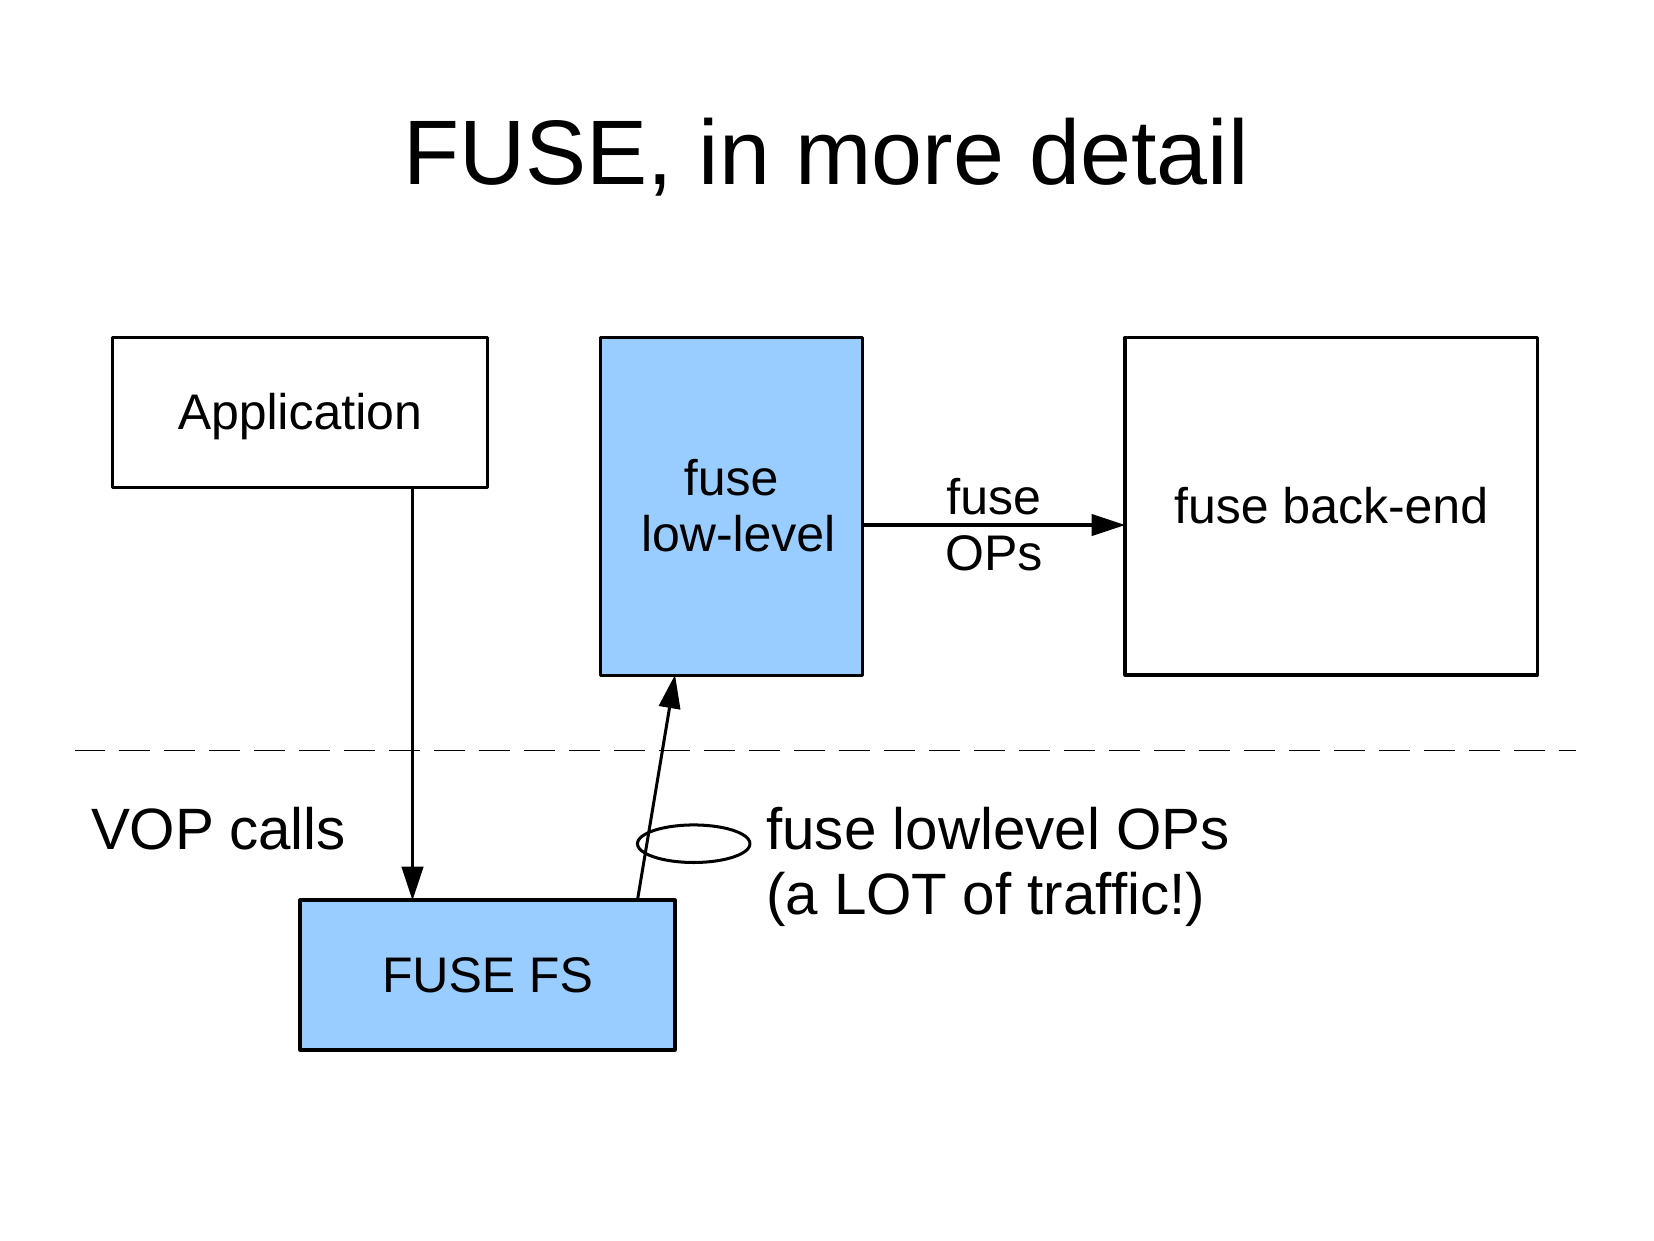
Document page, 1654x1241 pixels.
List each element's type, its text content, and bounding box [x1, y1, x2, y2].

text_box FUSE FS [300, 900, 676, 1051]
text_box fuse low-level [600, 337, 863, 676]
title FUSE, in more detail [82, 49, 1571, 257]
text_box Application [112, 337, 488, 488]
list [82, 290, 1571, 1109]
text_box VOP calls [75, 787, 363, 871]
text_box fuse lowlevel OPs (a LOT of traffic!) [750, 787, 1247, 936]
text_box fuse back-end [1125, 337, 1538, 676]
